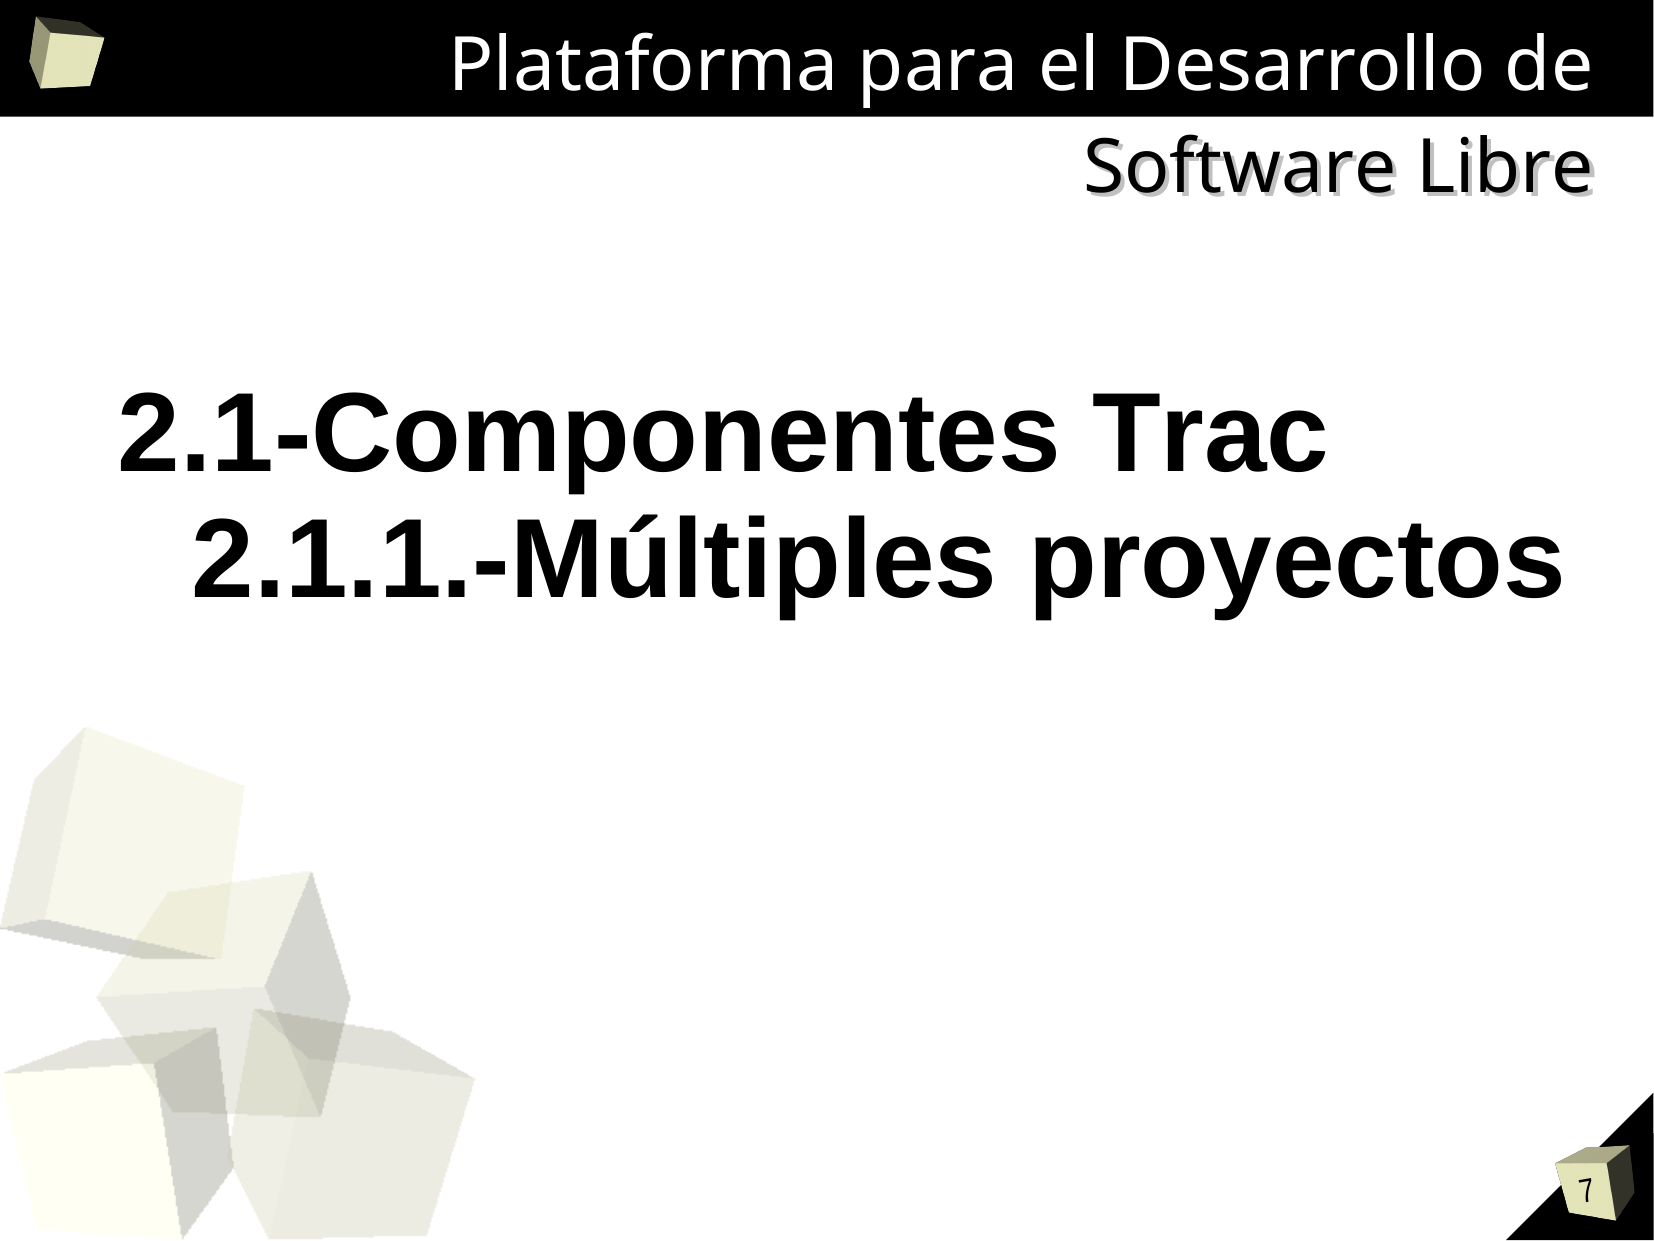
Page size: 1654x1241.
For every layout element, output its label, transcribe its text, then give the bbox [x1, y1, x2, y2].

subtitle 2.1-Componentes Trac 2.1.1.-Múltiples proyectos [44, 177, 1611, 1214]
title Plataforma para el Desarrollo de Software Libre [118, 24, 1595, 177]
picture [0, 726, 477, 1241]
